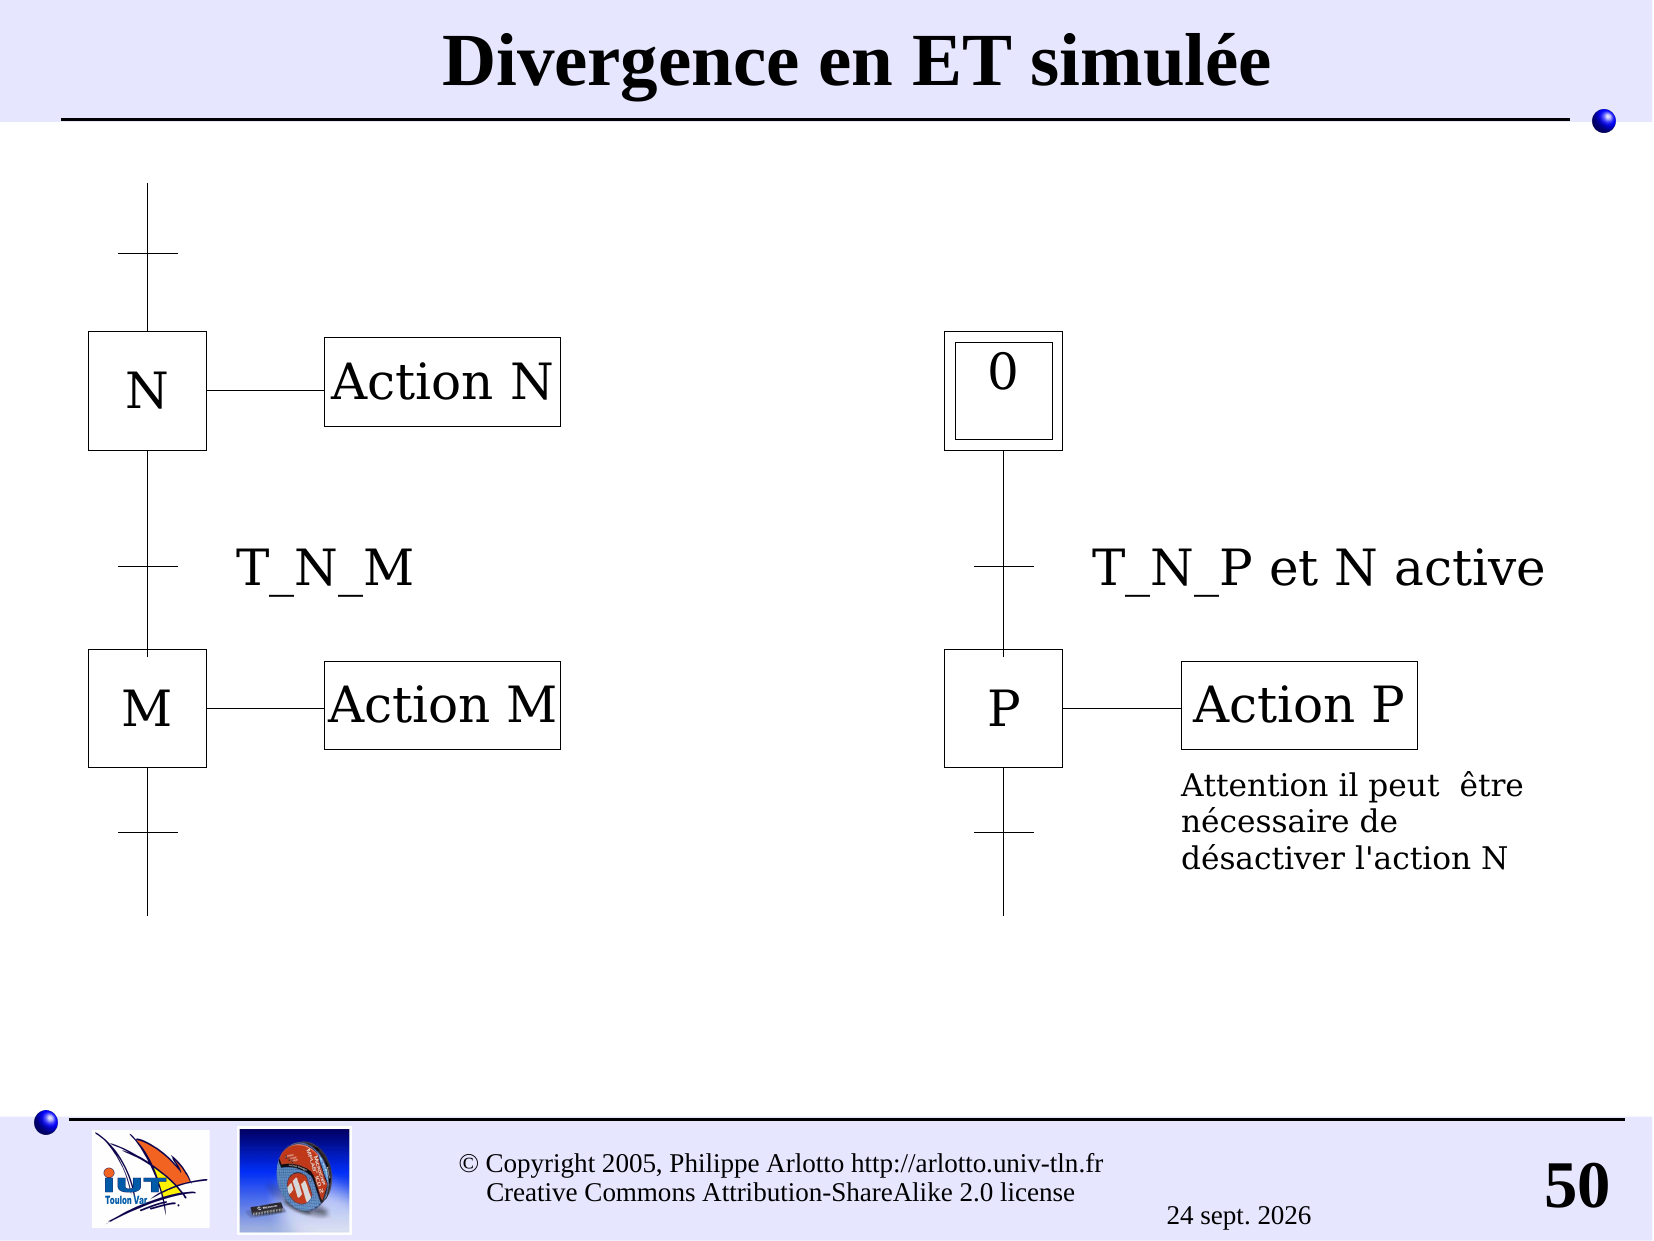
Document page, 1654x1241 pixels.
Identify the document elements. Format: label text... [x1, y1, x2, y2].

picture [237, 1126, 352, 1235]
text_box 0 [944, 331, 1063, 451]
text_box M [88, 649, 207, 768]
text_box N [88, 331, 207, 451]
title Divergence en ET simulée [95, 11, 1585, 110]
text_box Action N [324, 337, 561, 427]
text_box T_N_M [236, 538, 415, 597]
text_box Action P [1181, 661, 1418, 750]
text_box T_N_P et N active [1092, 538, 1547, 597]
text_box Action M [324, 661, 561, 750]
text_box P [944, 649, 1063, 768]
text_box Attention il peut être nécessaire de désactiver l'action N [1181, 767, 1536, 886]
